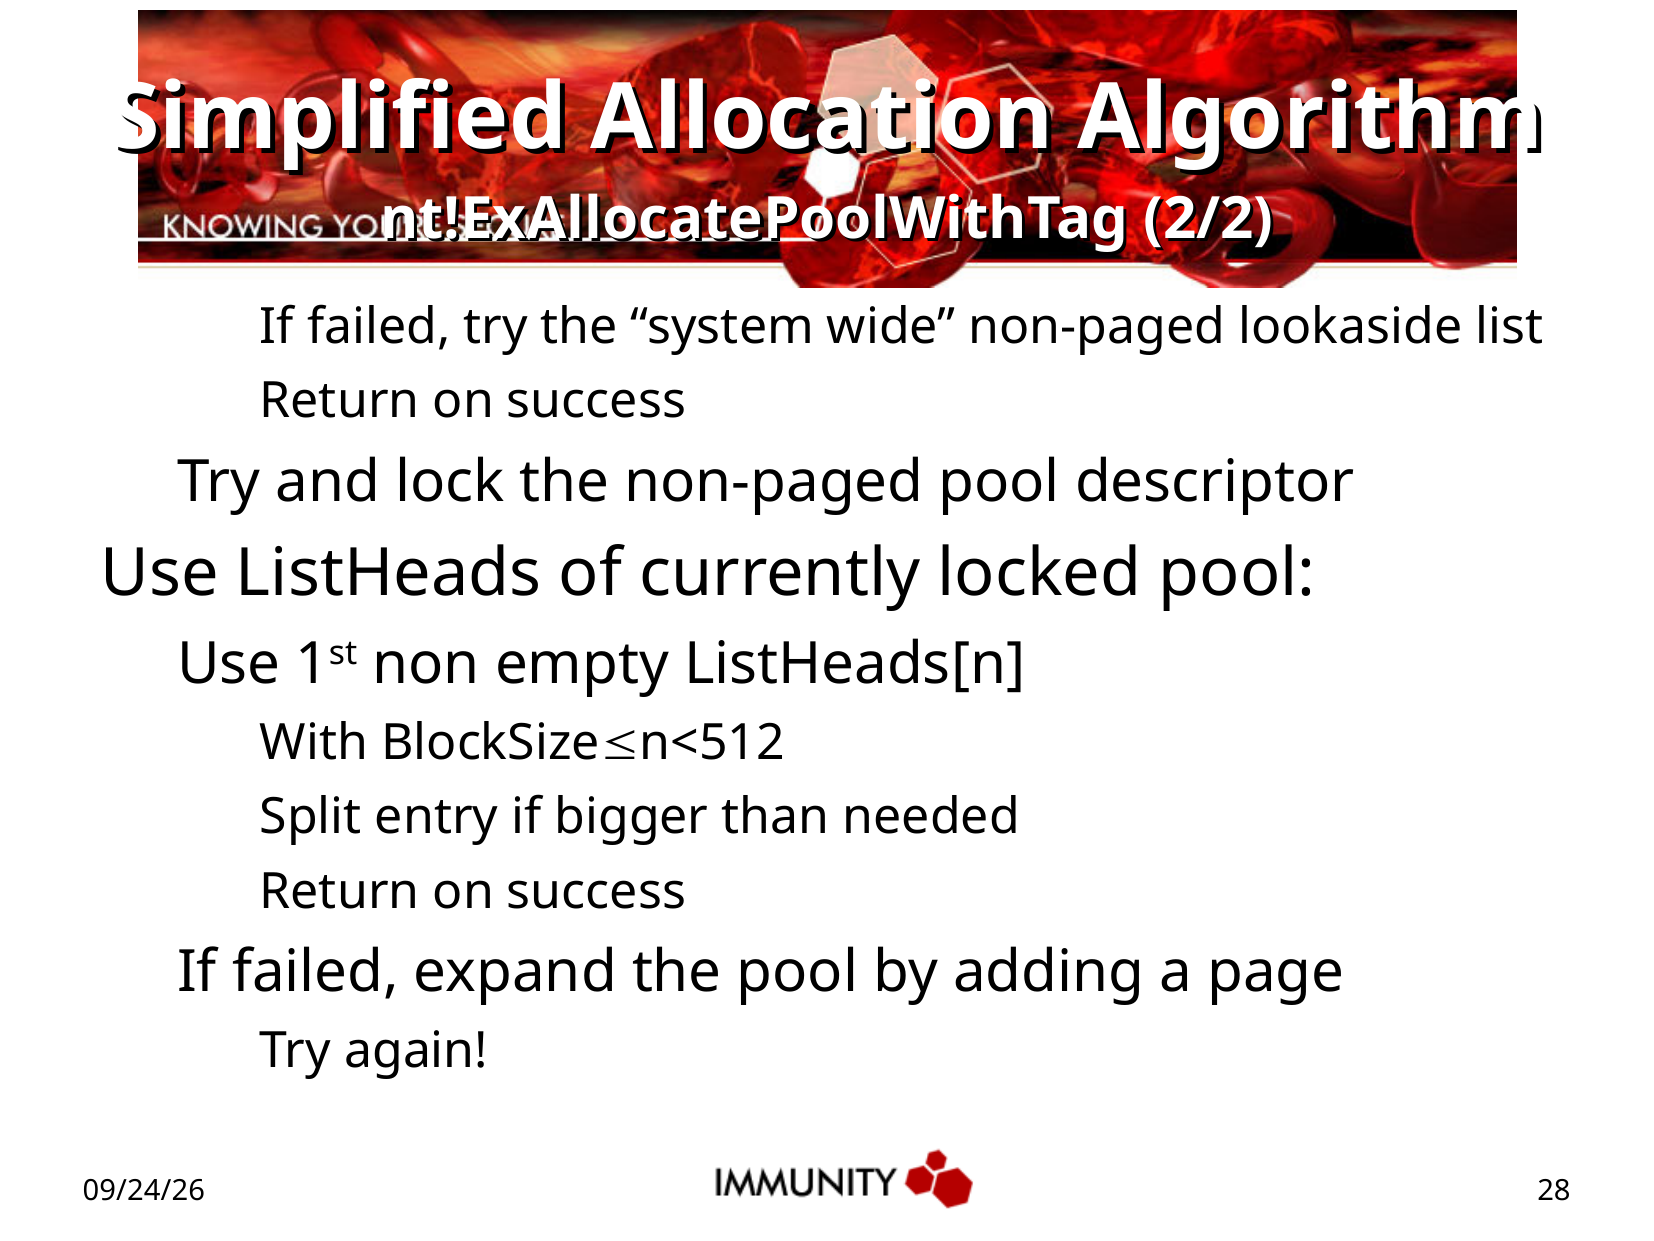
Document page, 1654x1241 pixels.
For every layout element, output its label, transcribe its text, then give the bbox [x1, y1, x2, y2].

picture [138, 257, 1517, 288]
picture [138, 10, 1517, 49]
list If failed, try the “system wide” non-paged lookaside list Return on success Try and lock the non-paged pool descriptor Use ListHeads of currently locked pool: Use 1st non empty ListHeads[n] With BlockSizen<512 Split entry if bigger than needed Return on success If failed, expand the pool by adding a page Try again! [82, 290, 1571, 1094]
title Simplified Allocation Algorithm nt!ExAllocatePoolWithTag (2/2) [82, 49, 1571, 257]
picture [694, 1130, 984, 1235]
